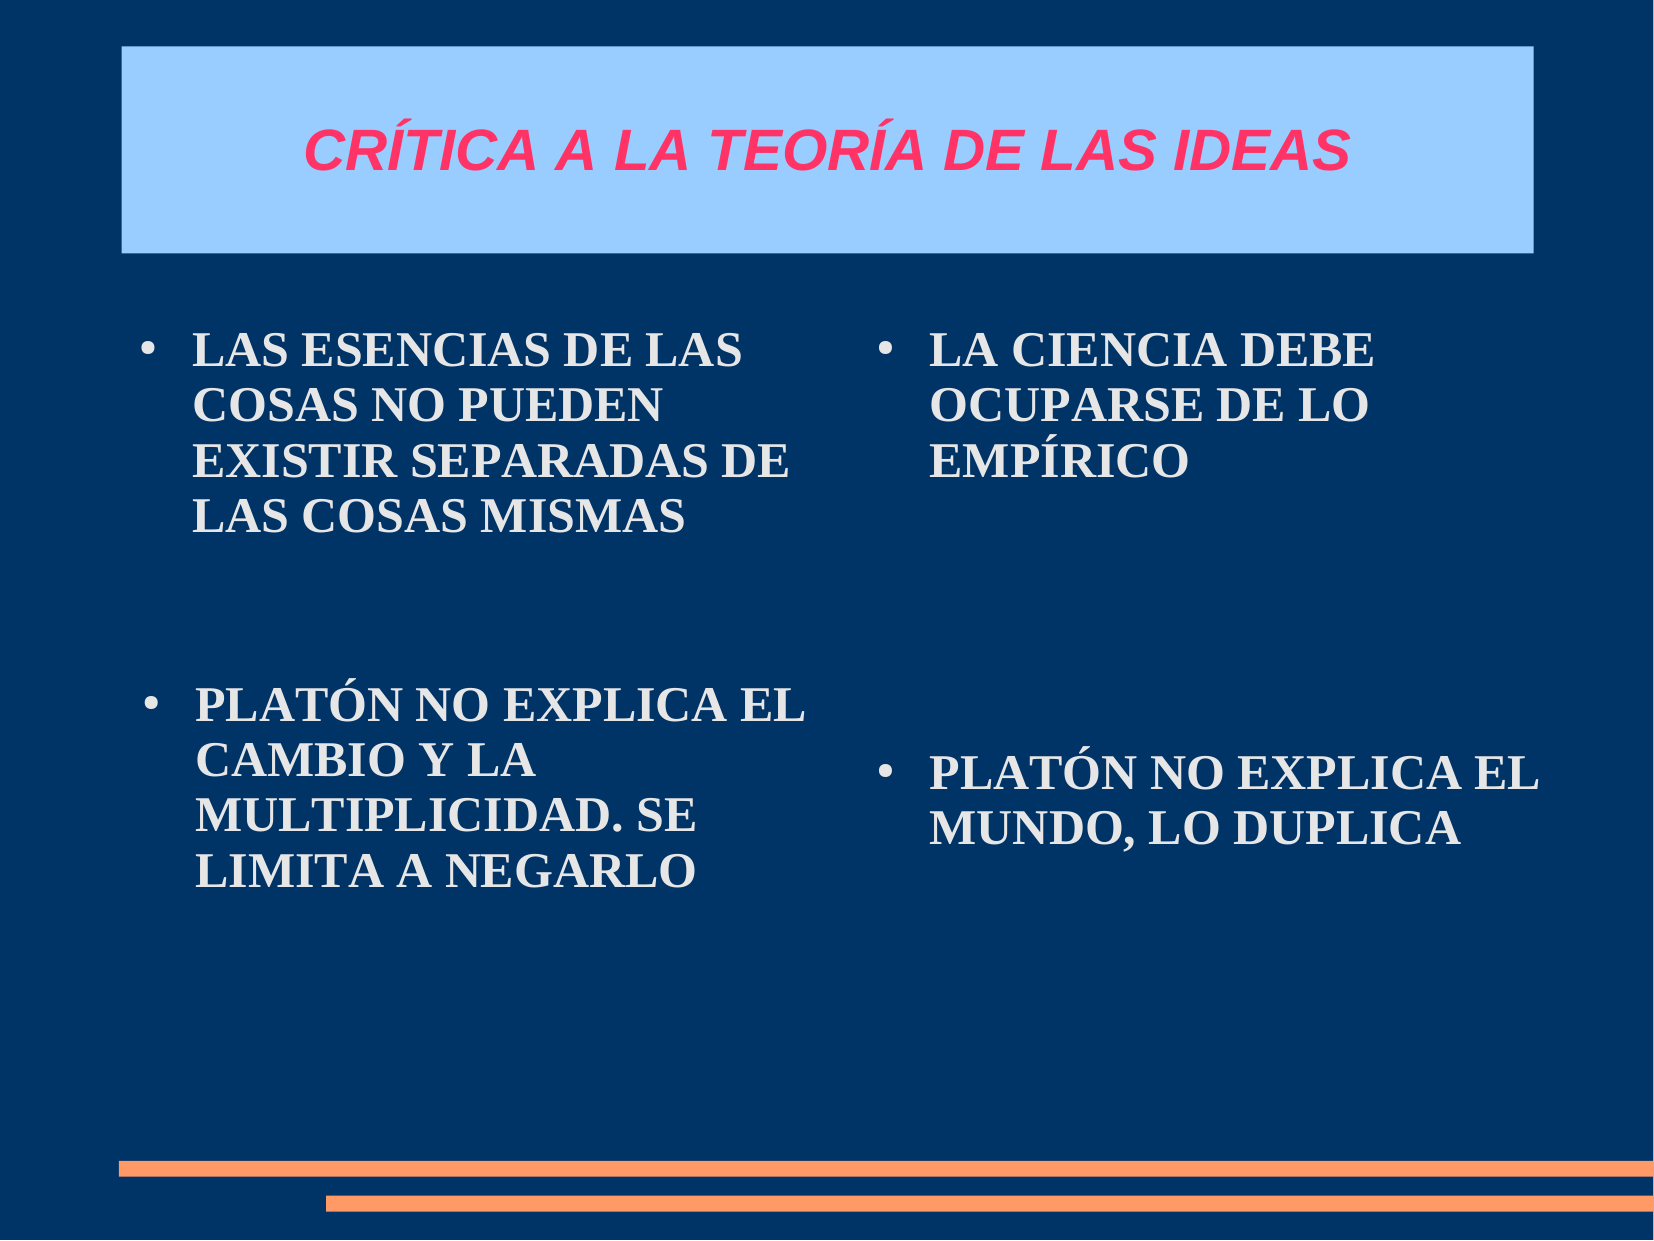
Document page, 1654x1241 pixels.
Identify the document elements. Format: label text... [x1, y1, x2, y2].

list LAS ESENCIAS DE LAS COSAS NO PUEDEN EXISTIR SEPARADAS DE LAS COSAS MISMAS [121, 322, 824, 709]
list PLATÓN NO EXPLICA EL CAMBIO Y LA MULTIPLICIDAD. SE LIMITA A NEGARLO [124, 676, 827, 1063]
title CRÍTICA A LA TEORÍA DE LAS IDEAS [121, 46, 1534, 254]
list PLATÓN NO EXPLICA EL MUNDO, LO DUPLICA [858, 745, 1562, 1132]
list LA CIENCIA DEBE OCUPARSE DE LO EMPÍRICO [858, 322, 1562, 709]
